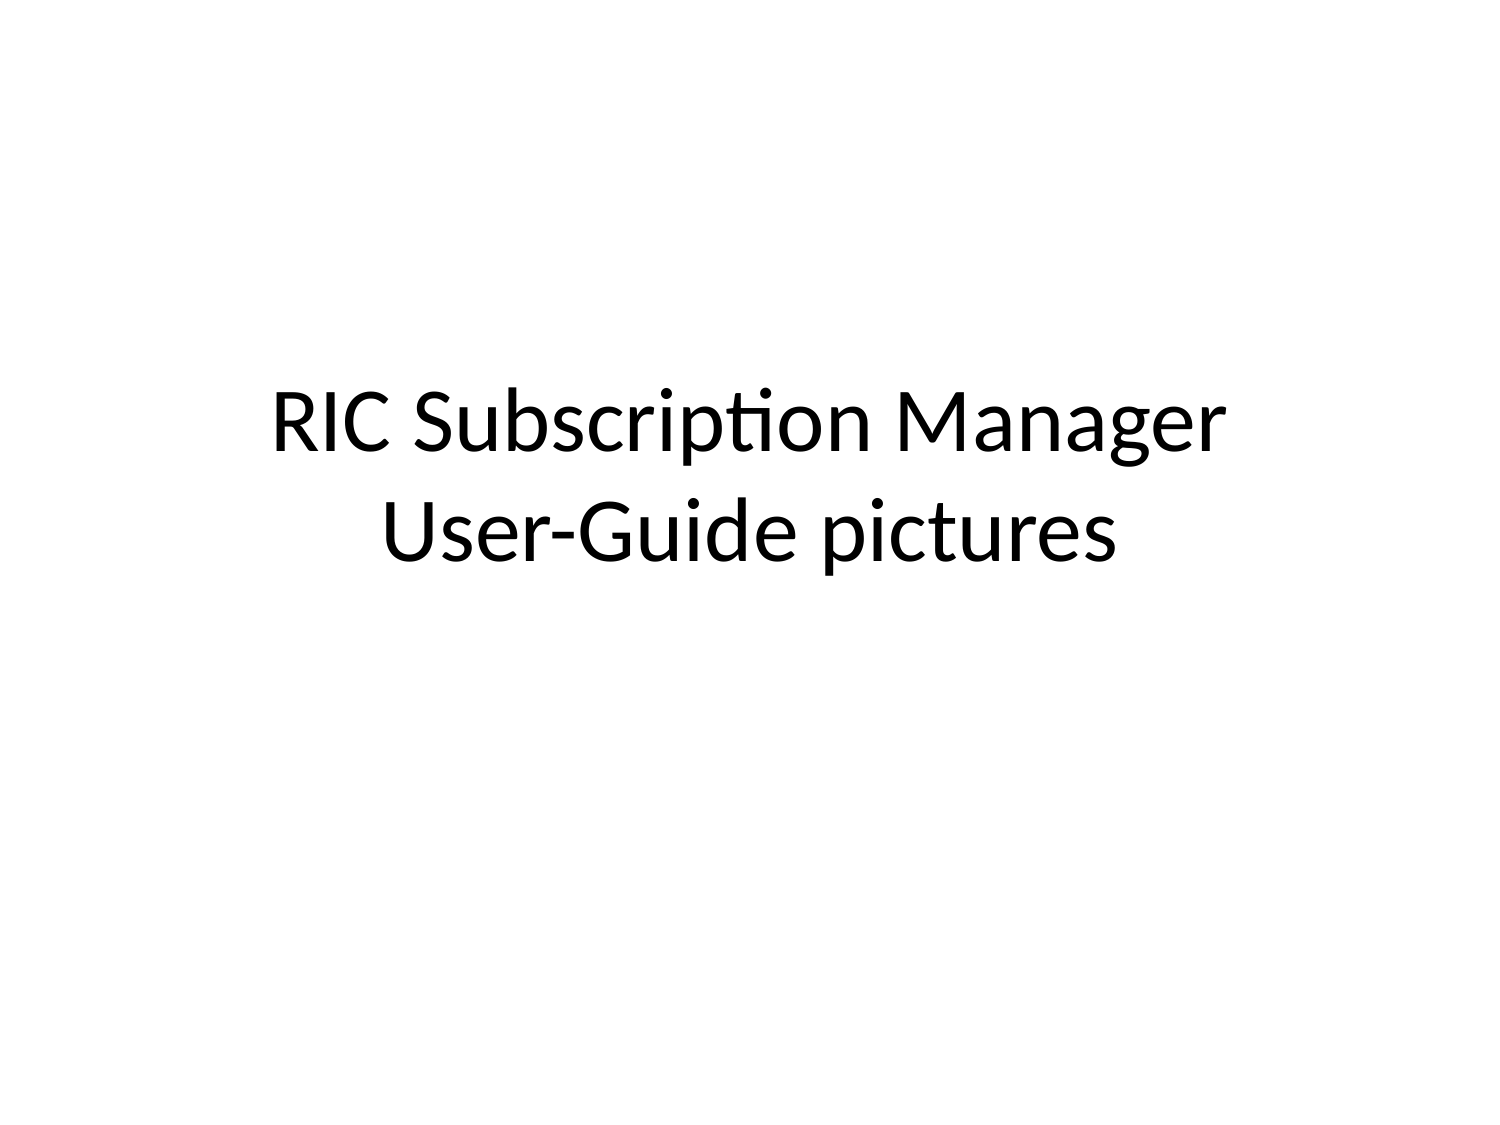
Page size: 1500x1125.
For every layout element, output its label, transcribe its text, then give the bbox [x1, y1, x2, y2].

title RIC Subscription Manager User-Guide pictures [112, 349, 1388, 591]
